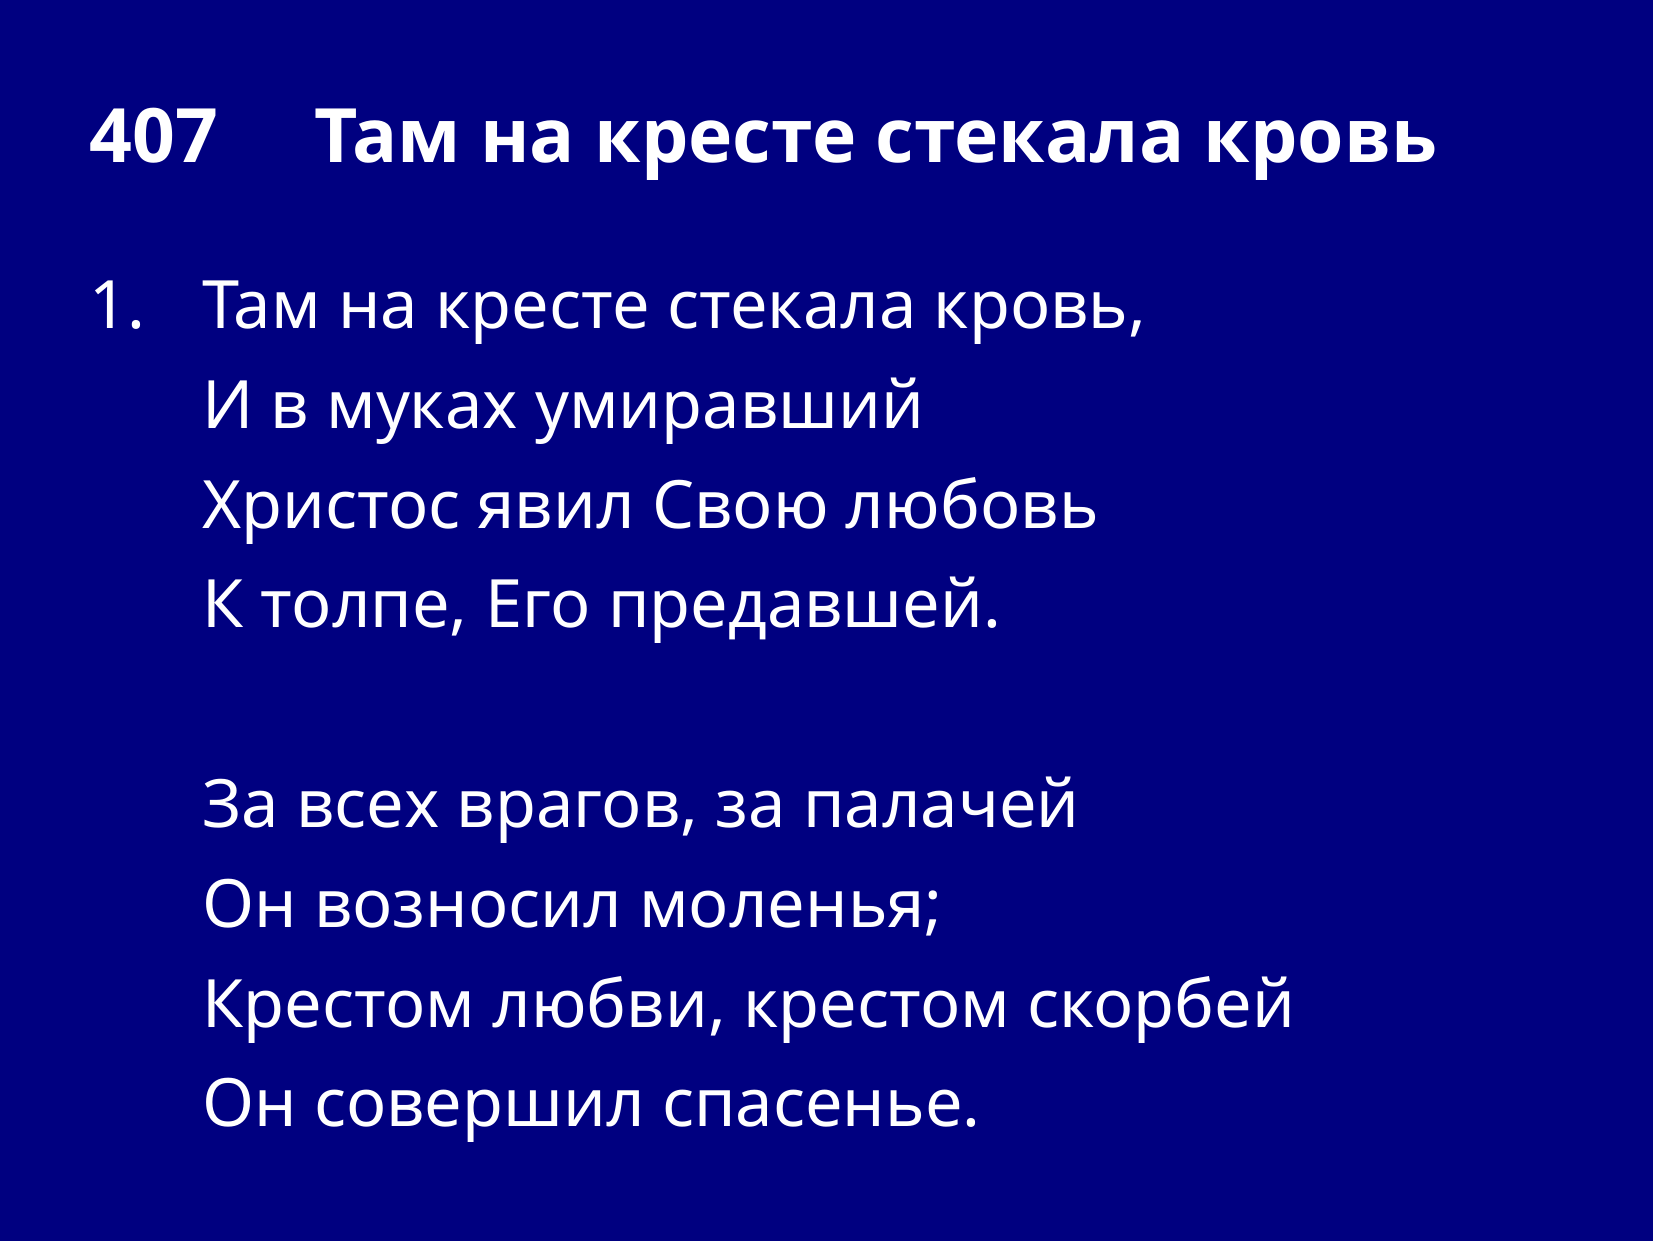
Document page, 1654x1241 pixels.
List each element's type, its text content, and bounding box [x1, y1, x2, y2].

text_box 1. Там на кресте стекала кровь, И в муках умиравший Христос явил Свою любовь К толпе, Его предавшей. За всех врагов, за палачей Он возносил моленья; Крестом любви, крестом скорбей Он совершил спасенье. [75, 188, 1576, 1163]
text_box 407 Там на кресте стекала кровь [75, 75, 1653, 188]
